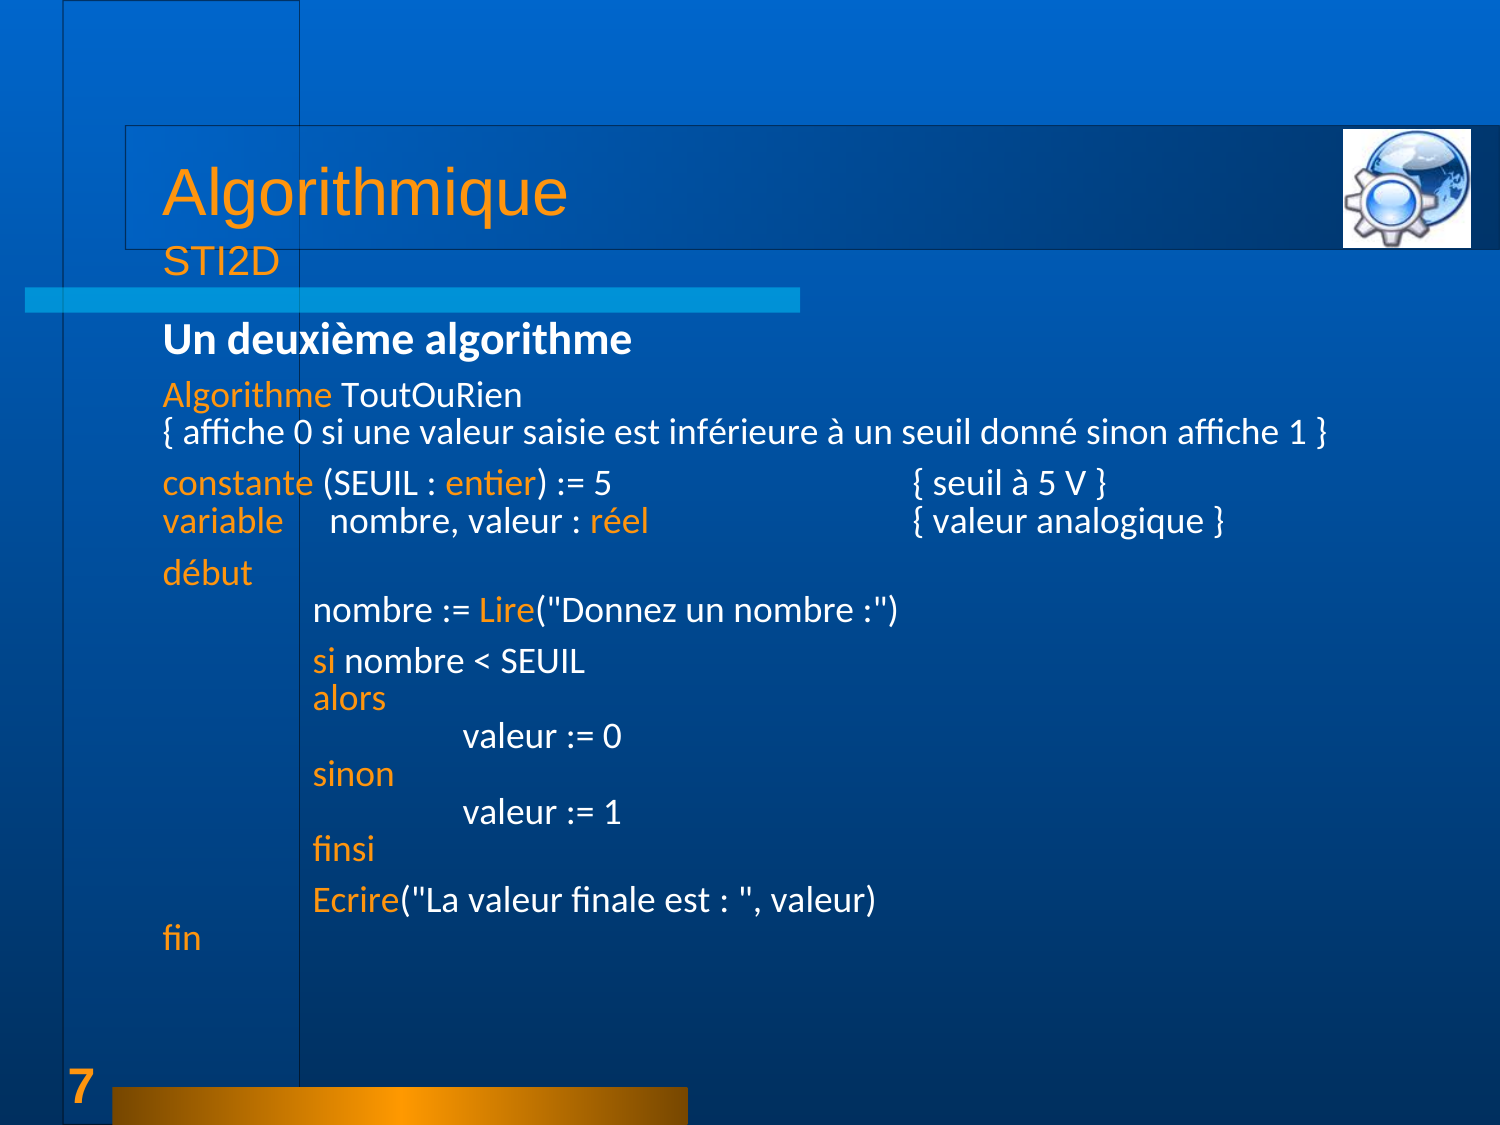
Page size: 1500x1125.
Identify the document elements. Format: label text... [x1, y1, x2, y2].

picture [1343, 129, 1471, 248]
text_box Un deuxième algorithme Algorithme ToutOuRien { affiche 0 si une valeur saisie est inférieure à un seuil donné sinon affiche 1 } constante (SEUIL : entier) := 5 { seuil à 5 V } variable nombre, valeur : réel { valeur analogique } début nombre := Lire("Donnez un nombre :") si nombre < SEUIL alors valeur := 0 sinon valeur := 1 finsi Ecrire("La valeur finale est : ", valeur) fin [147, 313, 1418, 1100]
